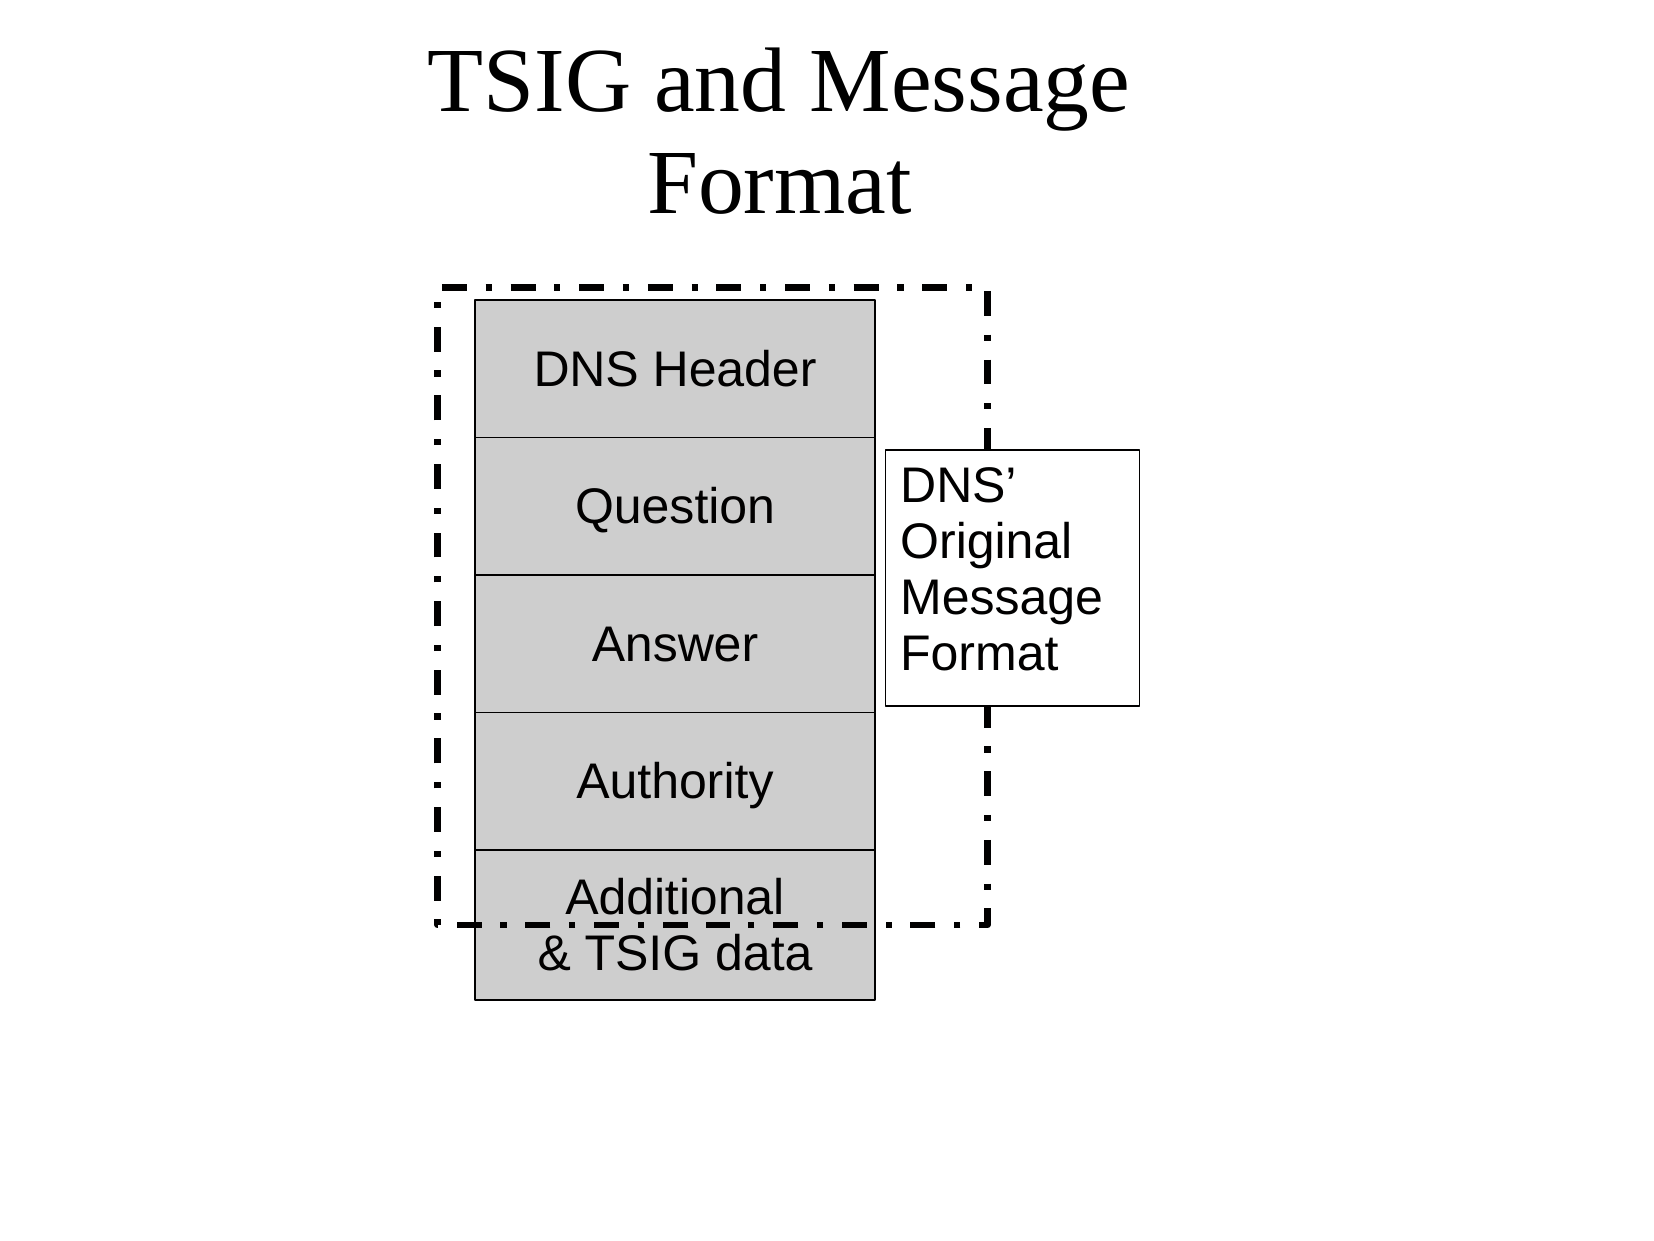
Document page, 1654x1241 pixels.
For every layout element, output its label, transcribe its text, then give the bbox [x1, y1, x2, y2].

text_box Authority [474, 712, 876, 849]
text_box Answer [474, 575, 876, 712]
title TSIG and Message Format [412, 12, 1413, 250]
text_box Question [474, 437, 876, 575]
text_box DNS Header [474, 300, 876, 437]
text_box Additional & TSIG data [474, 849, 876, 1000]
text_box DNS’ Original Message Format [885, 450, 1140, 763]
